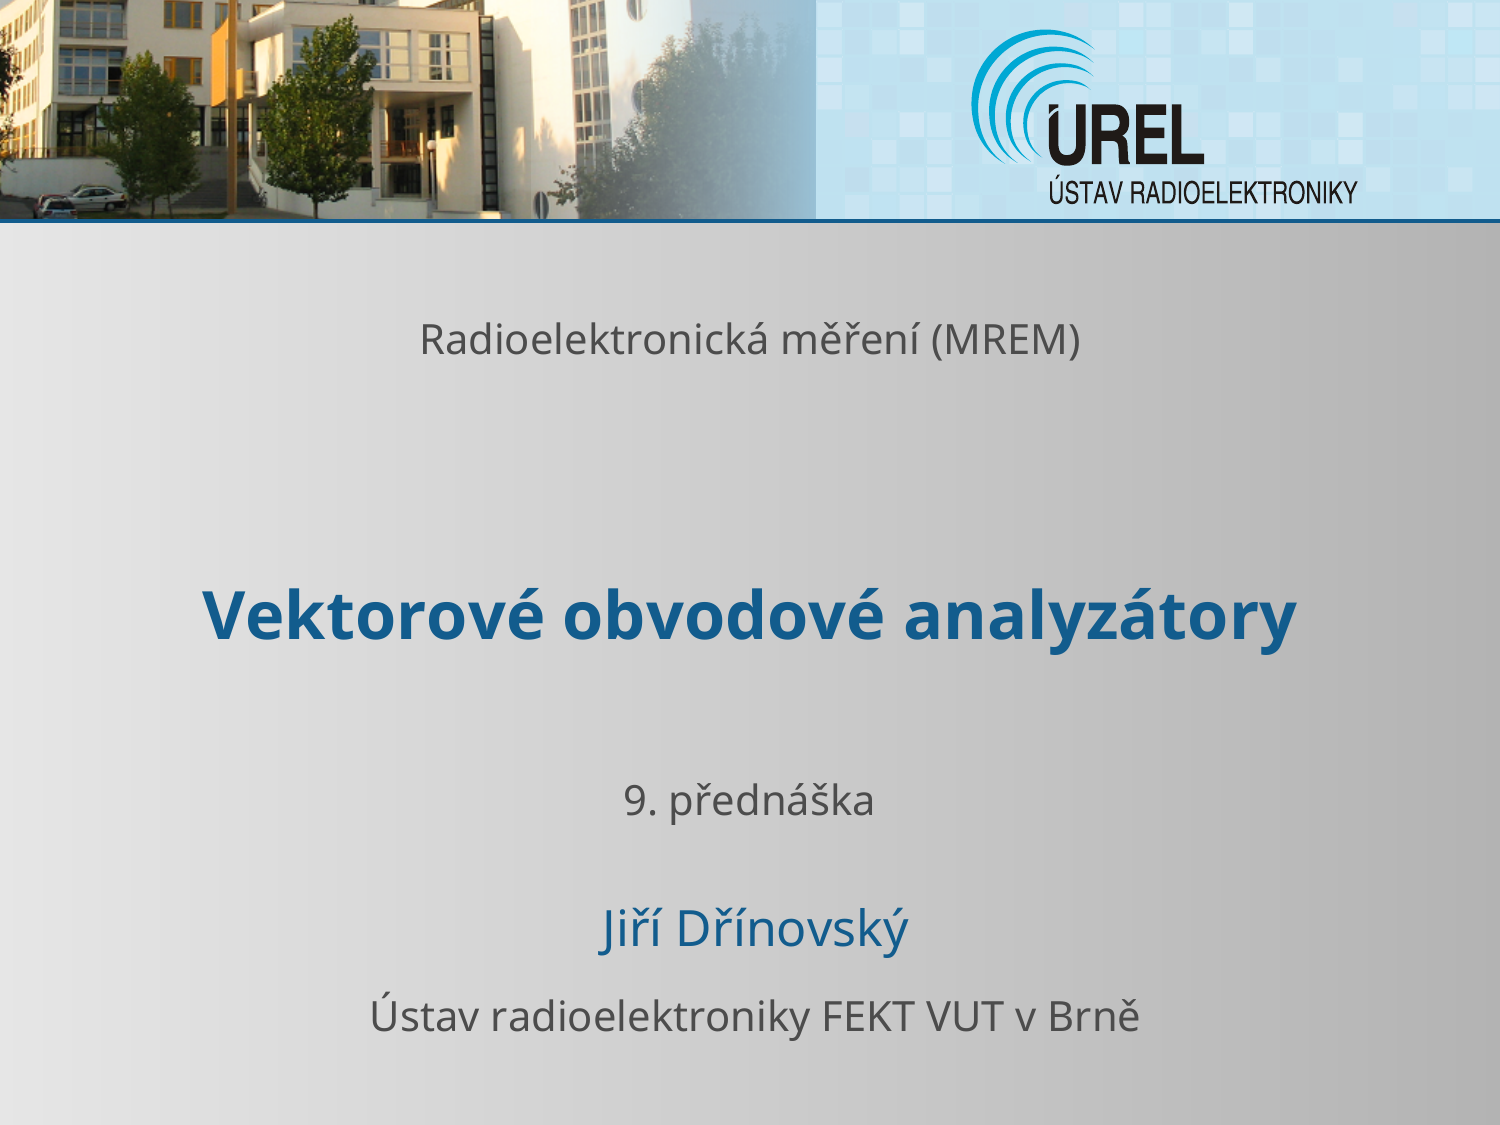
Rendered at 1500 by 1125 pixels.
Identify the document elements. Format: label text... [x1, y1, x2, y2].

picture [478, 223, 1500, 715]
text_box 9. přednáška [105, 741, 1394, 858]
picture [0, 0, 531, 219]
text_box [531, 0, 1500, 219]
text_box Radioelektronická měření (MREM) [106, 280, 478, 398]
picture [971, 29, 1034, 92]
text_box Jiří Dřínovský Ústav radioelektroniky FEKT VUT v Brně [289, 884, 1223, 1052]
picture [971, 29, 1358, 219]
text_box Vektorové obvodové analyzátory [64, 561, 478, 668]
